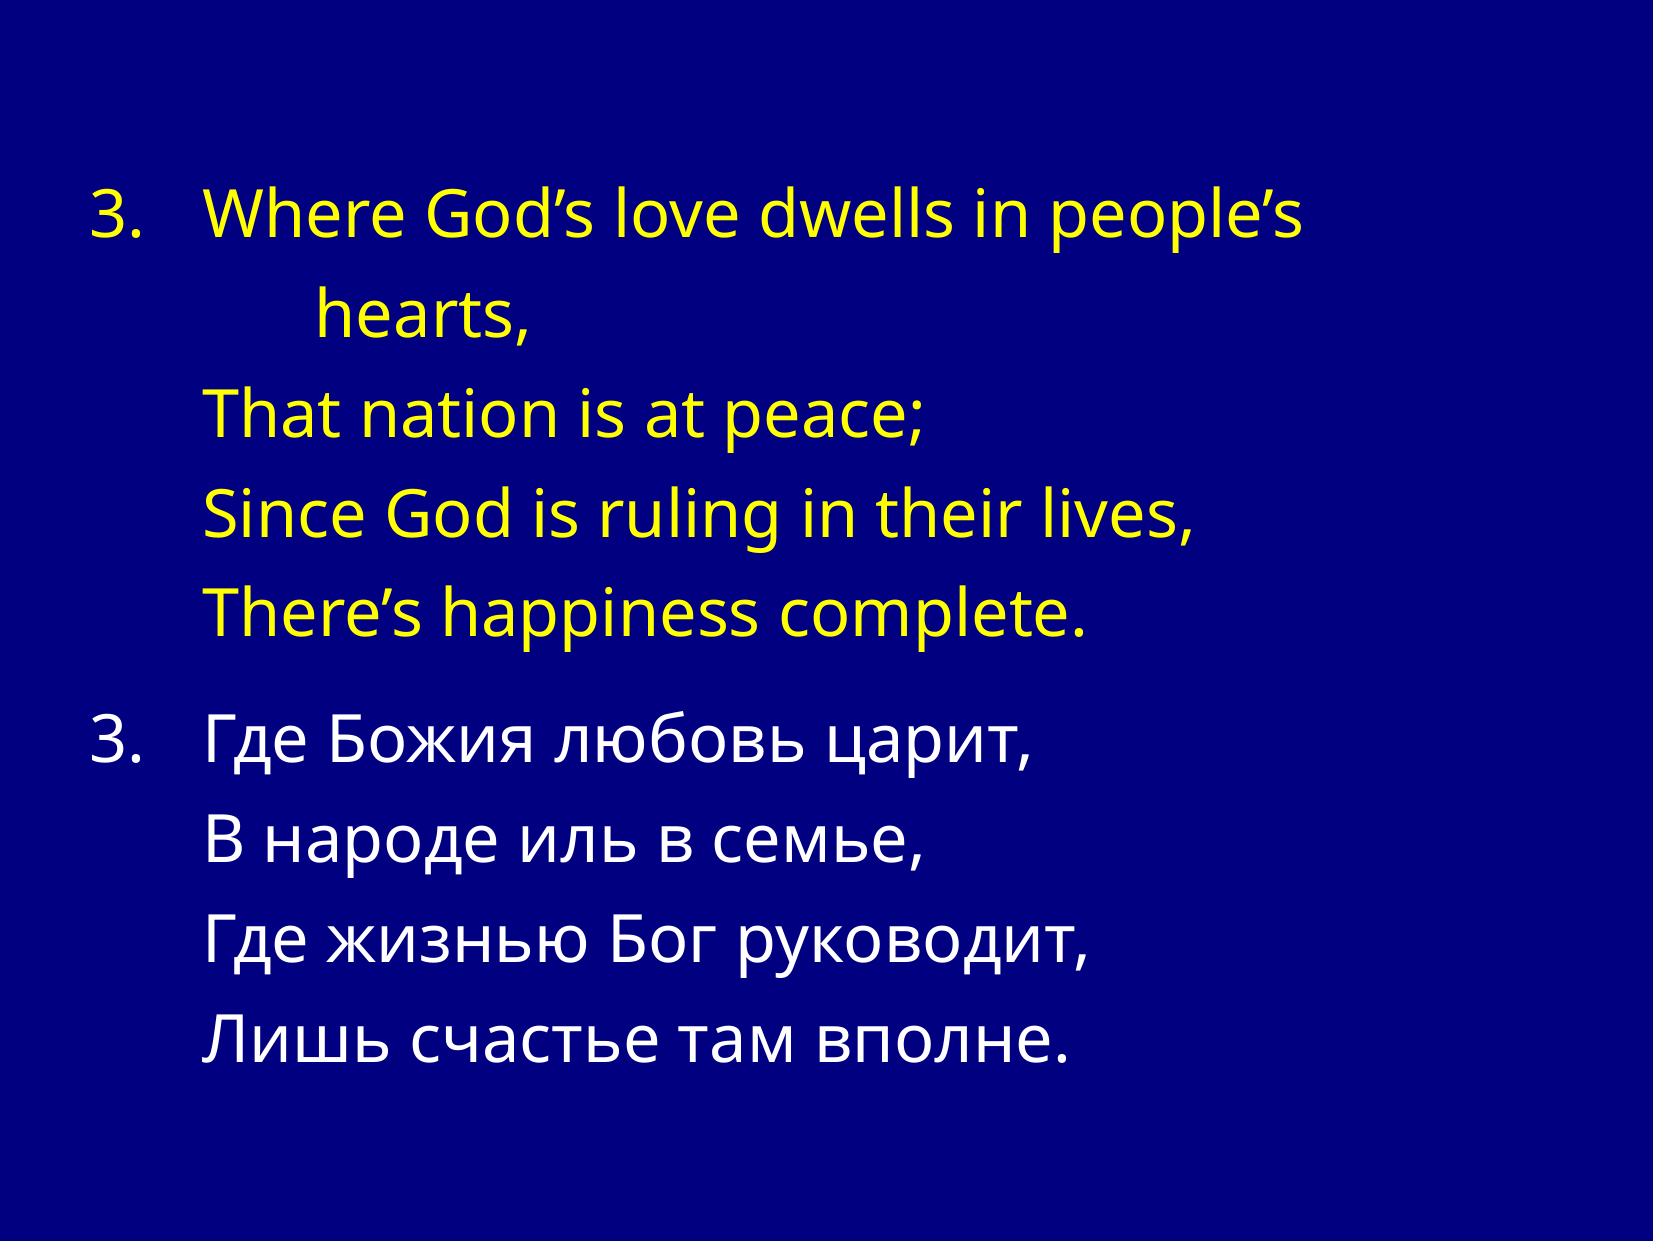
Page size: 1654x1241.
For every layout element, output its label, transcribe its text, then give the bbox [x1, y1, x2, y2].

text_box 3. Где Божия любовь царит, В народе иль в семье, Где жизнью Бог руководит, Лишь счастье там вполне. [75, 675, 1576, 1163]
text_box 3. Where God’s love dwells in people’s hearts, That nation is at peace; Since God is ruling in their lives, There’s happiness complete. [75, 150, 1576, 638]
